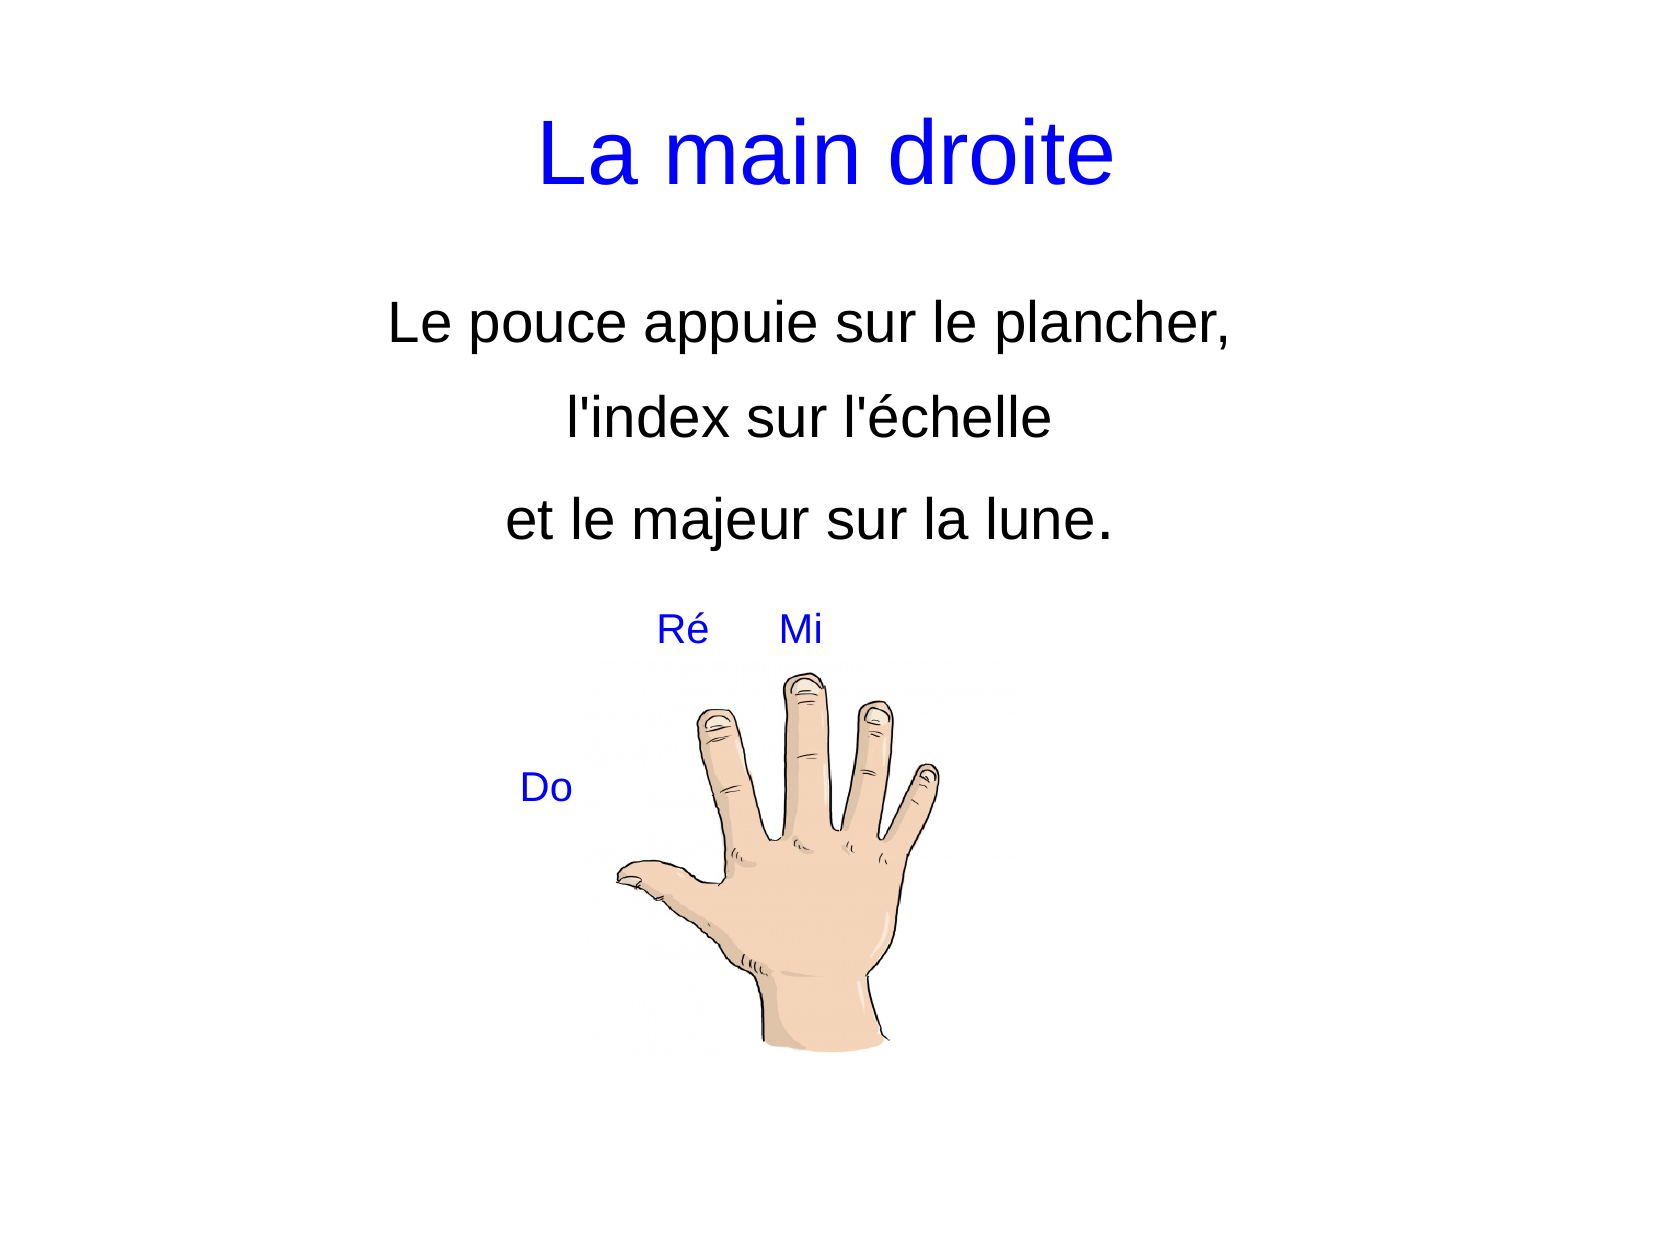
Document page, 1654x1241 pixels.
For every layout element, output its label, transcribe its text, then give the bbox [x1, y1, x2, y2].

title La main droite [82, 49, 1571, 257]
picture [578, 661, 1016, 1063]
list Le pouce appuie sur le plancher, l'index sur l'échelle et le majeur sur la lune. Ré Mi Do [82, 290, 1538, 1010]
